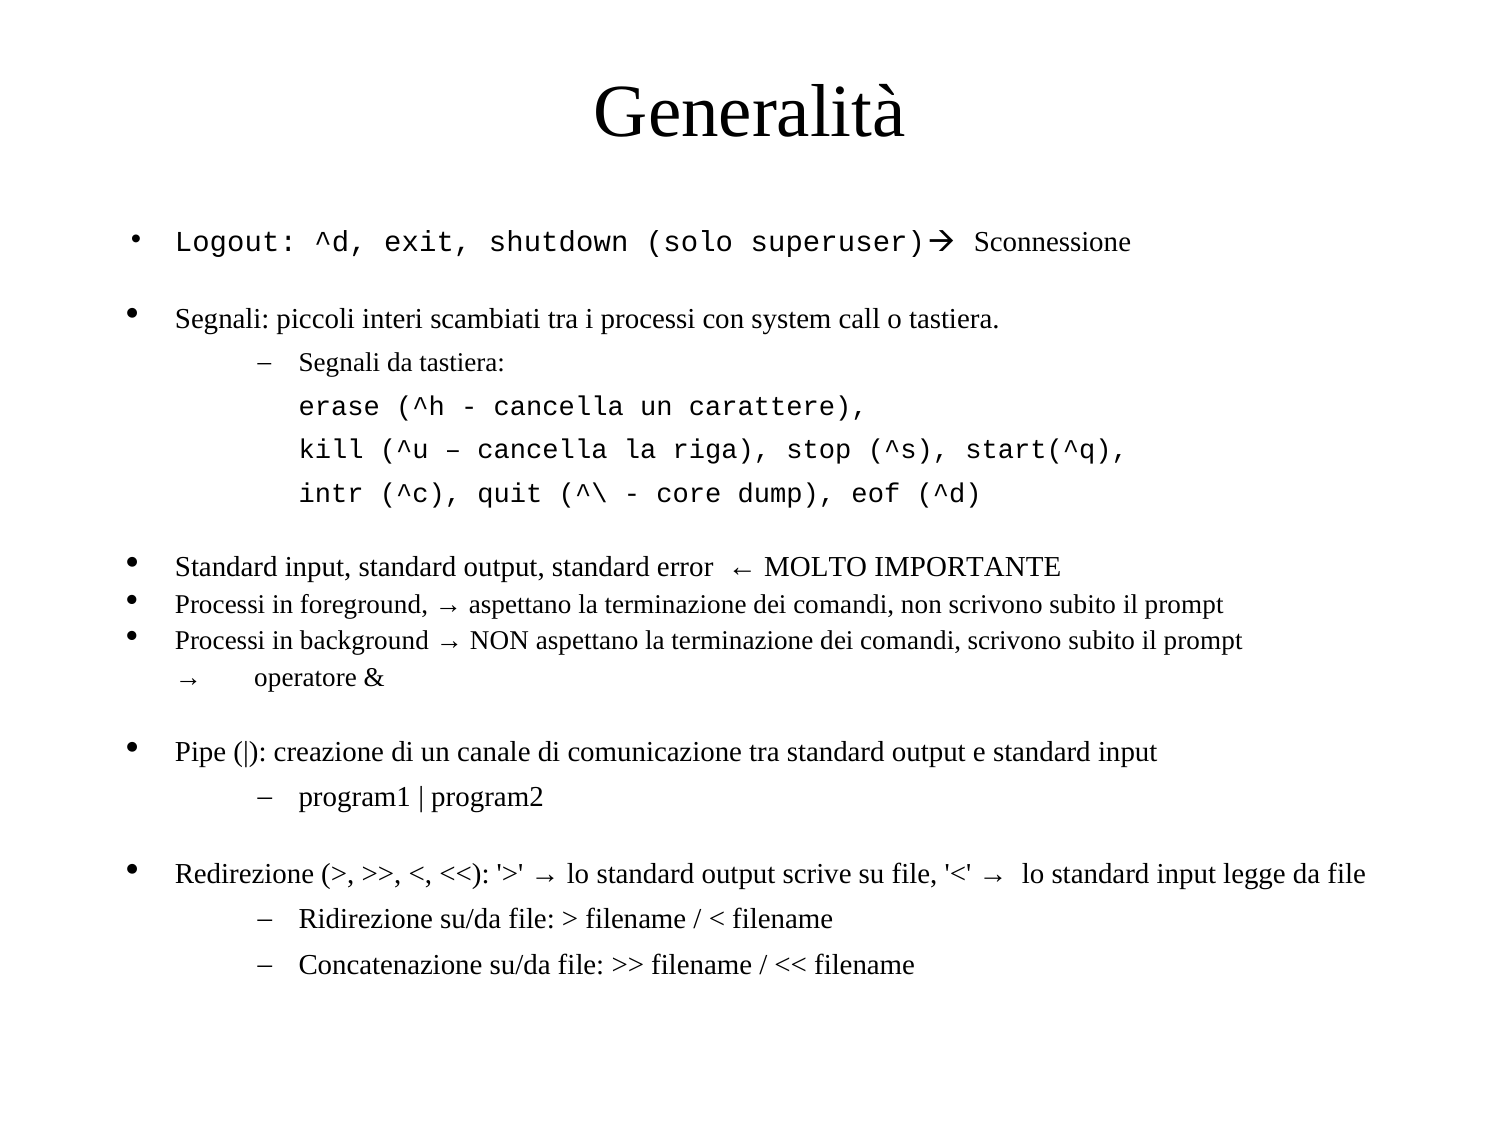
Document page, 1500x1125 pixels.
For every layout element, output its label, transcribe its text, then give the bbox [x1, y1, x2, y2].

title Generalità [112, 12, 1388, 177]
list Logout: ^d, exit, shutdown (solo superuser) Sconnessione Segnali: piccoli interi scambiati tra i processi con system call o tastiera. Segnali da tastiera: erase (^h - cancella un carattere), kill (^u – cancella la riga), stop (^s), start(^q), intr (^c), quit (^\ - core dump), eof (^d) Standard input, standard output, standard error ← MOLTO IMPORTANTE Processi in foreground, → aspettano la terminazione dei comandi, non scrivono subito il prompt Processi in background → NON aspettano la terminazione dei comandi, scrivono subito il prompt → operatore & Pipe (|): creazione di un canale di comunicazione tra standard output e standard input program1 | program2 Redirezione (>, >>, <, <<): '>' → lo standard output scrive su file, '<' → lo standard input legge da file Ridirezione su/da file: > filename / < filename Concatenazione su/da file: >> filename / << filename [112, 177, 1388, 1025]
